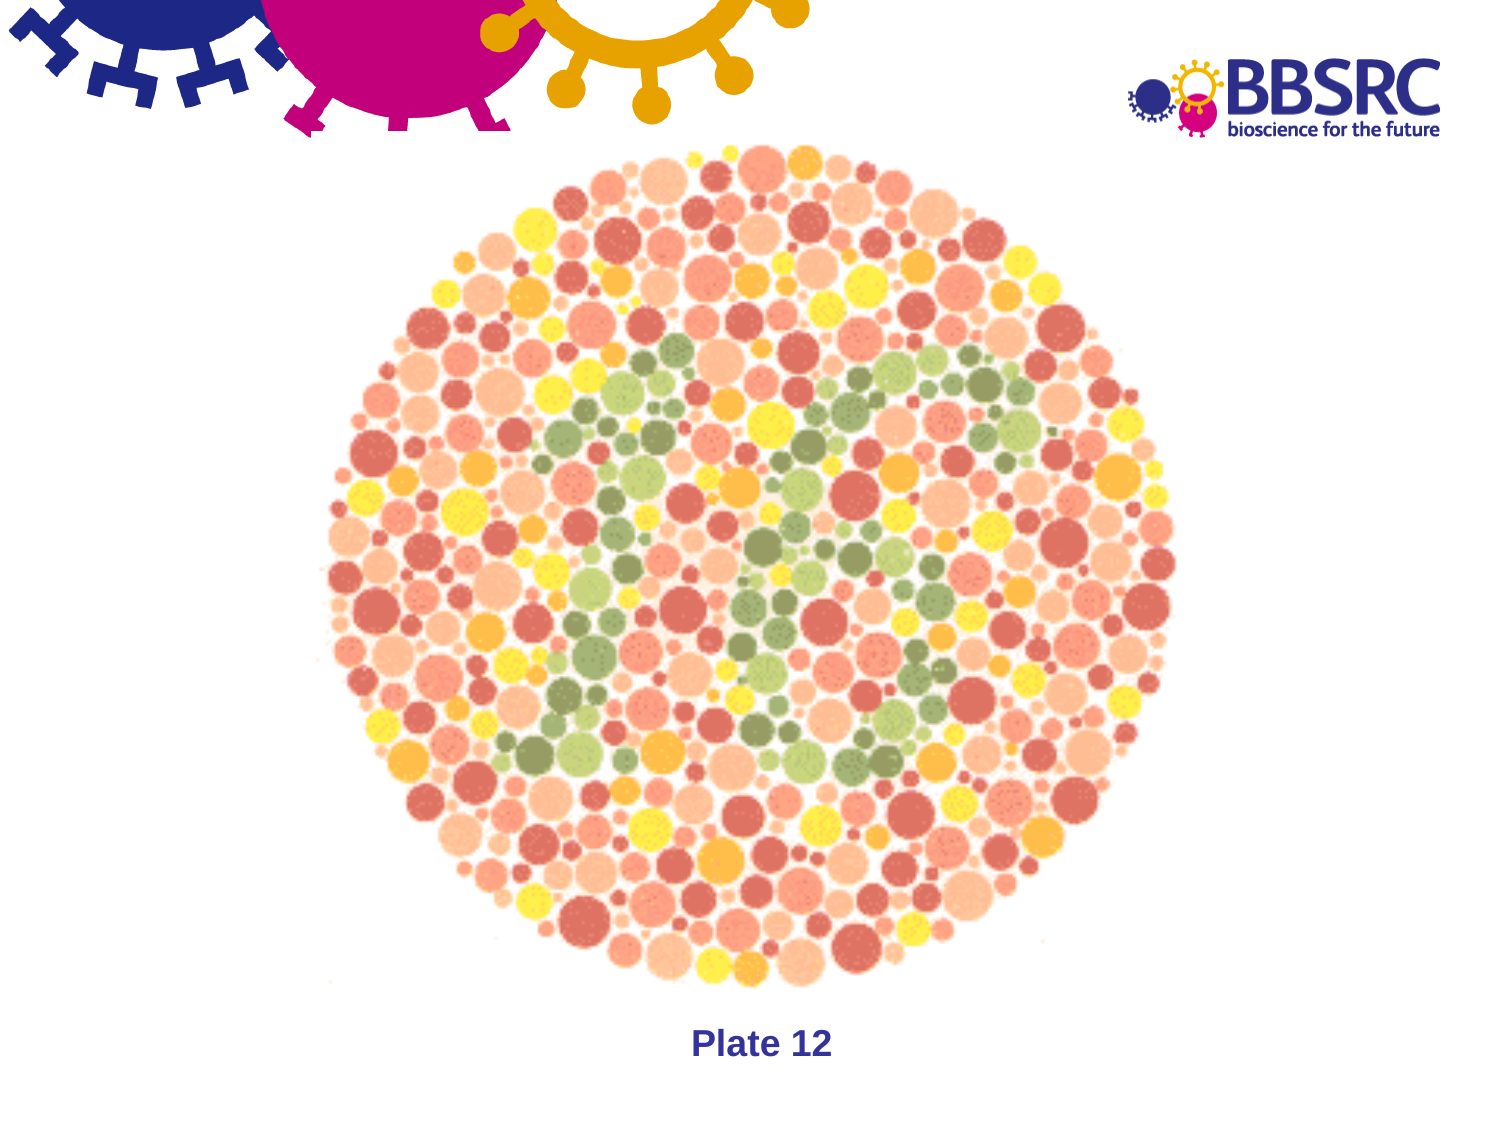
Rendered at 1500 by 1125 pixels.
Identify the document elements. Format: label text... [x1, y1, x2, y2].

picture [311, 131, 1189, 994]
text_box Plate 12 [442, 1011, 1081, 1072]
